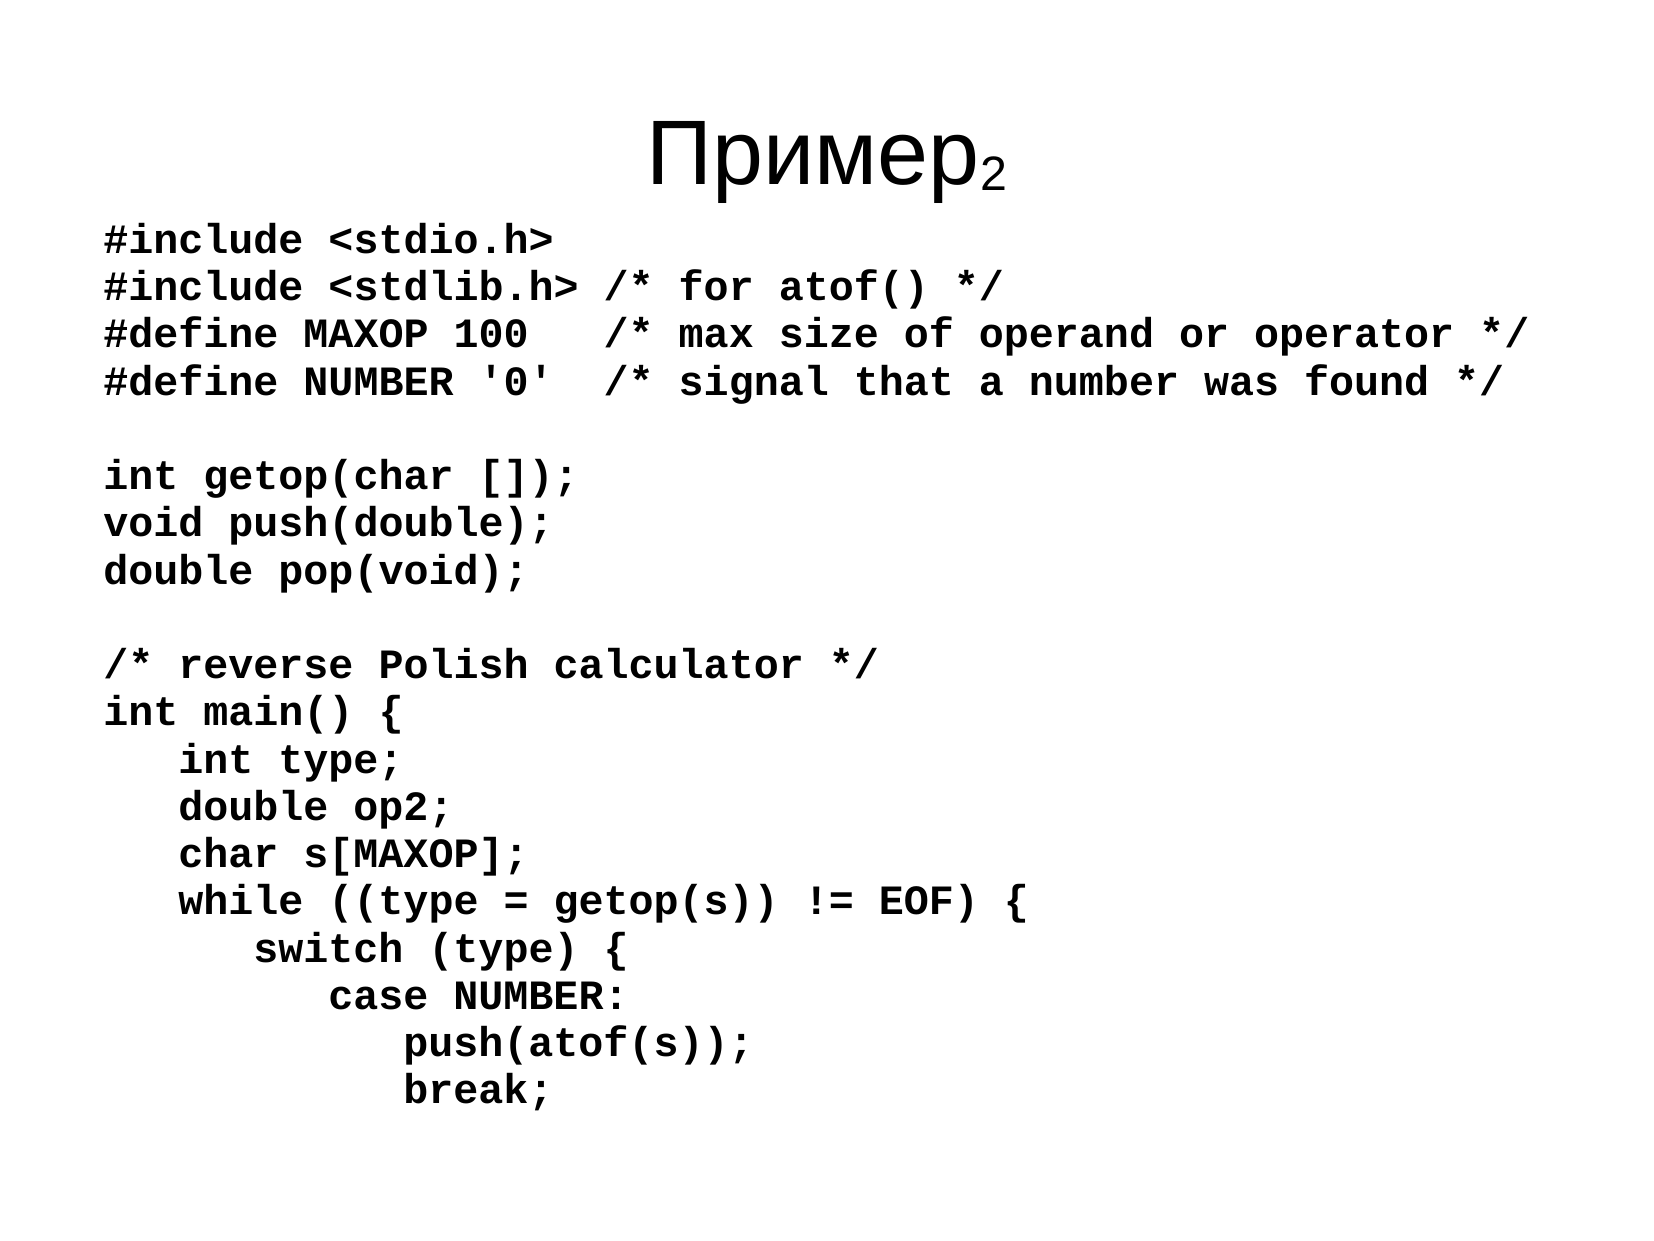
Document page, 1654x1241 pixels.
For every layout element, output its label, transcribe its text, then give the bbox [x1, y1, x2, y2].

text_box #include <stdio.h> #include <stdlib.h> /* for atof() */ #define MAXOP 100 /* max size of operand or operator */ #define NUMBER '0' /* signal that a number was found */ int getop(char []); void push(double); double pop(void); /* reverse Polish calculator */ int main() { int type; double op2; char s[MAXOP]; while ((type = getop(s)) != EOF) { switch (type) { case NUMBER: push(atof(s)); break; [88, 211, 1565, 1182]
title Пример2 [82, 49, 1571, 257]
